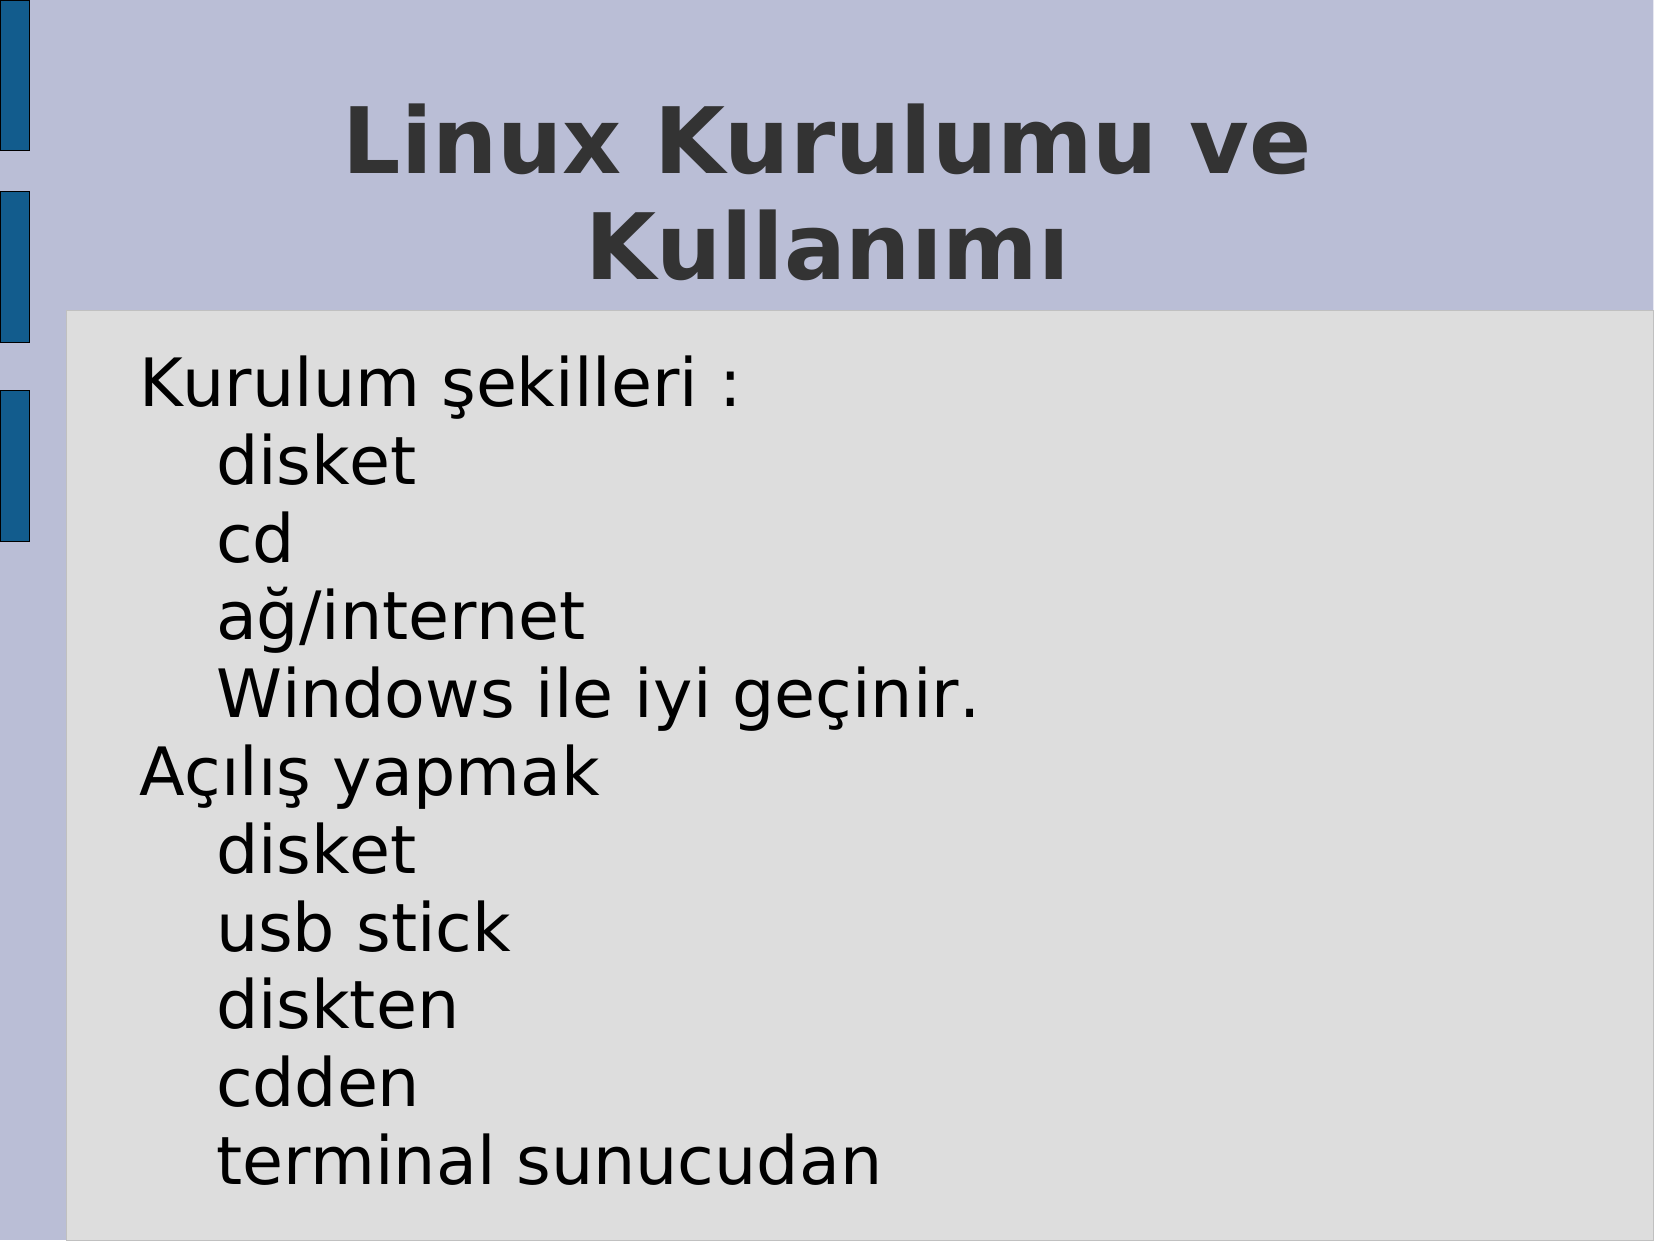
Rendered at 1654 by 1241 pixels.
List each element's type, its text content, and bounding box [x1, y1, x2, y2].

list Kurulum şekilleri : disket cd ağ/internet Windows ile iyi geçinir. Açılış yapmak disket usb stick diskten cdden terminal sunucudan [121, 344, 1534, 1201]
title Linux Kurulumu ve Kullanımı [121, 87, 1534, 302]
